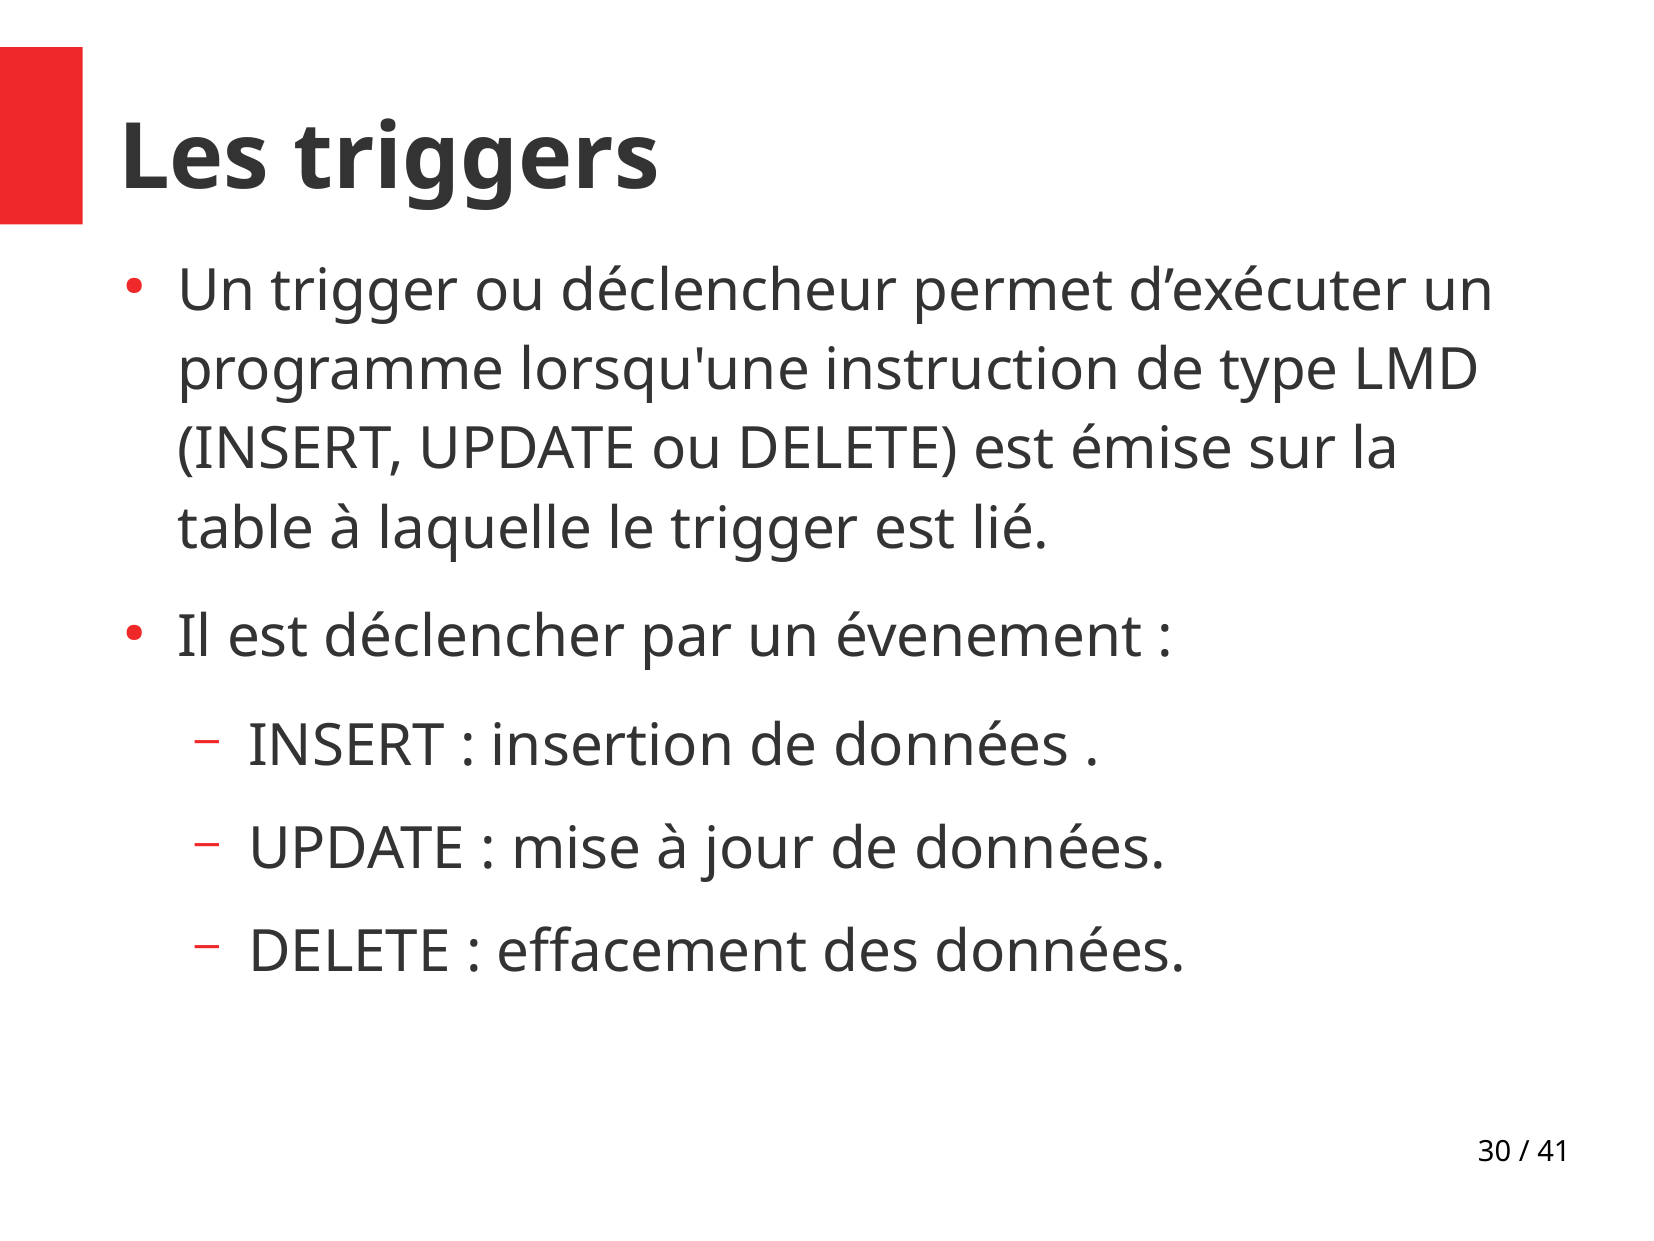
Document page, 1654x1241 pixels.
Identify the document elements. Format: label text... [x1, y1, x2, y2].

list Un trigger ou déclencheur permet d’exécuter un programme lorsqu'une instruction de type LMD (INSERT, UPDATE ou DELETE) est émise sur la table à laquelle le trigger est lié. Il est déclencher par un évenement : INSERT : insertion de données . UPDATE : mise à jour de données. DELETE : effacement des données. [106, 248, 1524, 1182]
title Les triggers [118, 49, 1571, 257]
